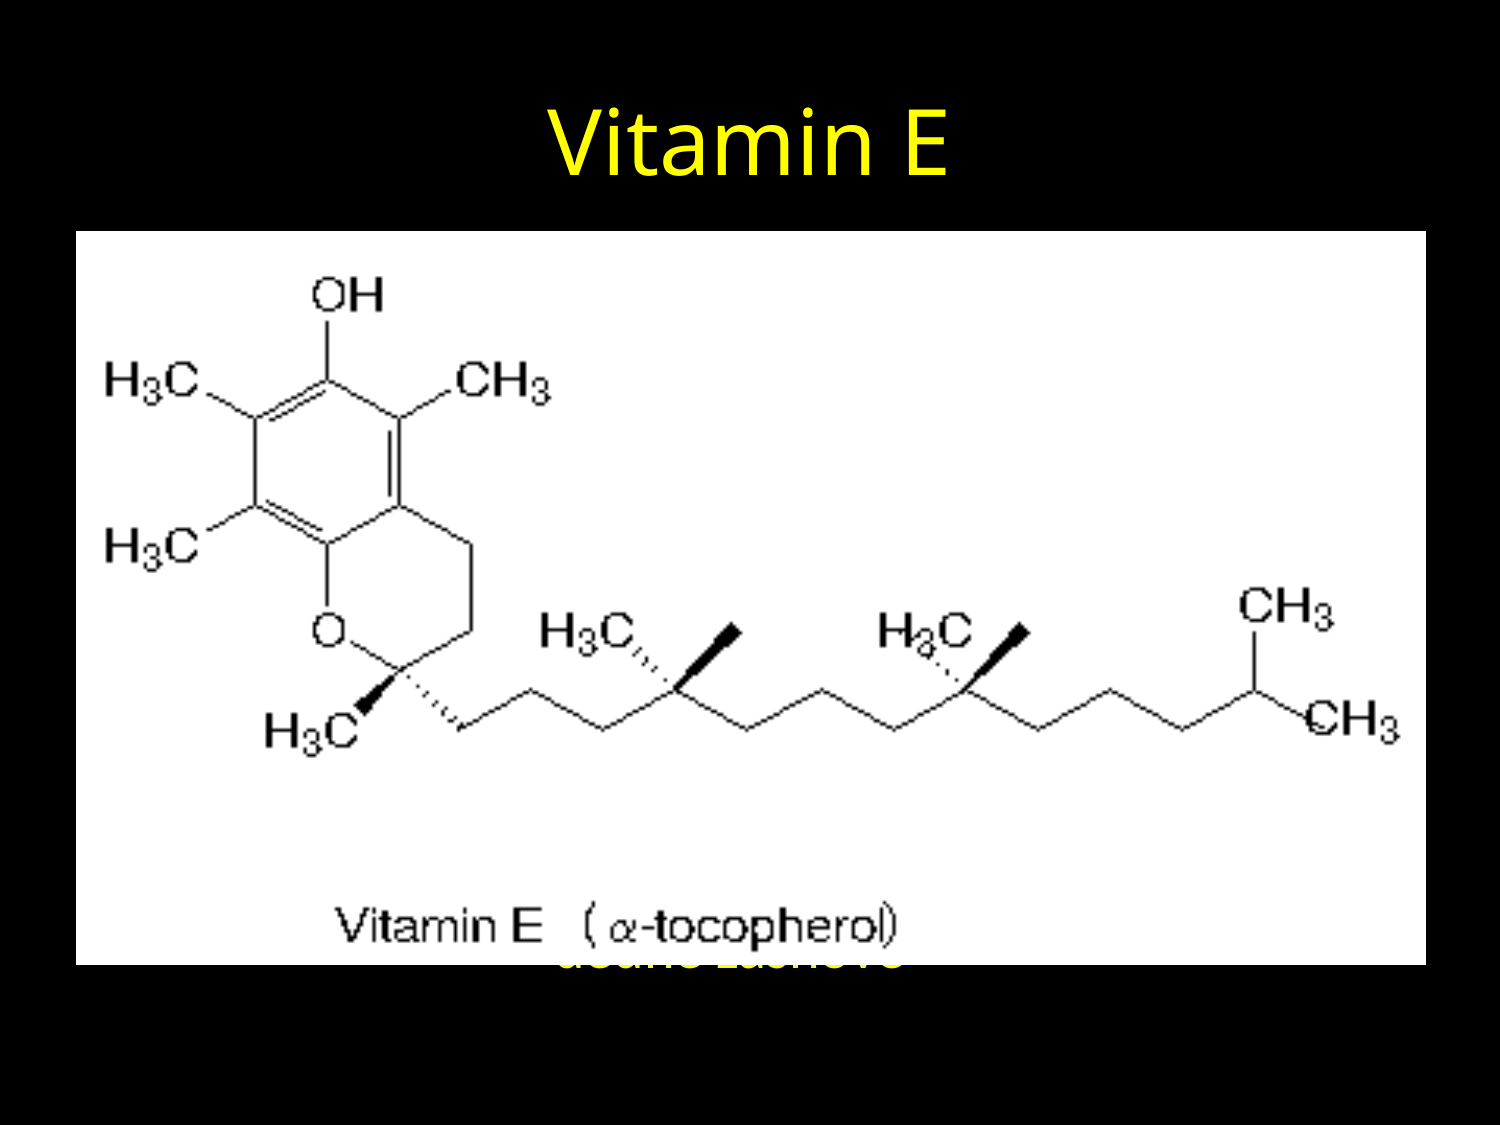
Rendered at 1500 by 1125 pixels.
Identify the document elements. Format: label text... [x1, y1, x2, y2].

picture [76, 231, 1426, 965]
title Vitamin E [75, 45, 1425, 233]
list Vitamin E (tokoferol), je topen v maščobi Biološka vloga je da je ANTIOKSIDANT, Varuje vse celice,ki vsebujejo maščobe, in kemične preneševalce pred prostimi radikali. Izboljša imunski sistem Aktivno sodeluje: v presnovi beljakovin, pri nastajanju celic dedne zasnove [75, 262, 1329, 1005]
